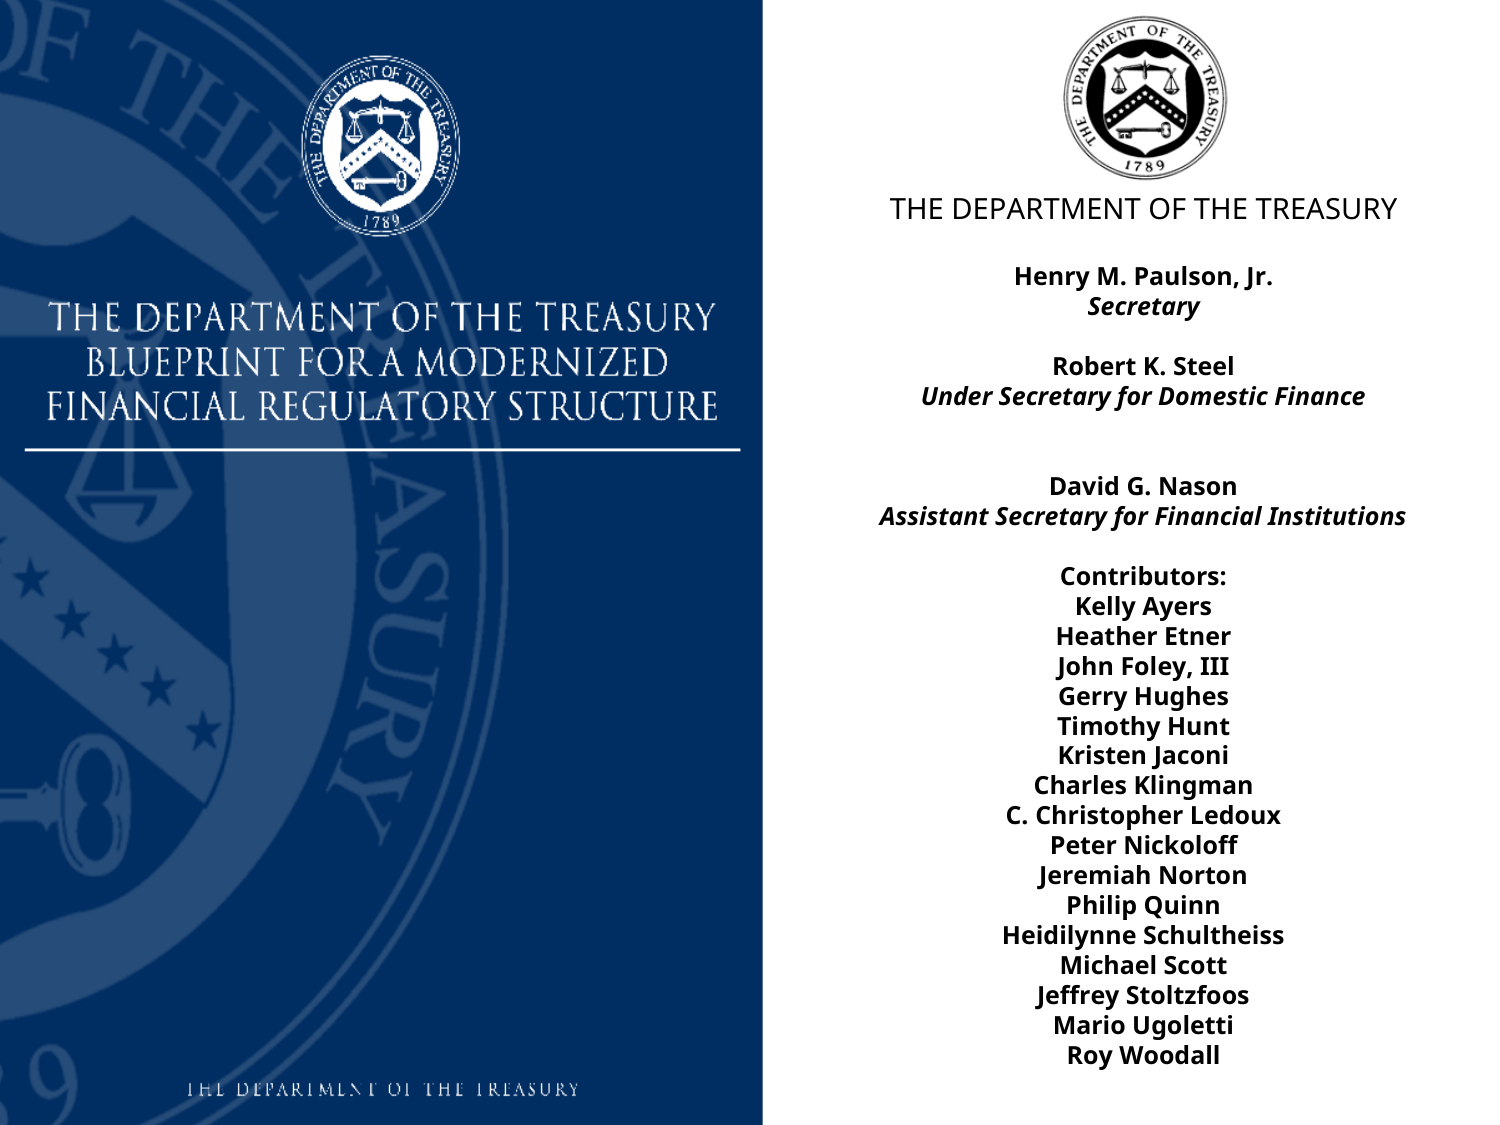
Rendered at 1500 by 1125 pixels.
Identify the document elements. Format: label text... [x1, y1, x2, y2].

picture [1050, 0, 1246, 201]
chart [0, 0, 763, 1125]
text_box THE DEPARTMENT OF THE TREASURY Henry M. Paulson, Jr. Secretary Robert K. Steel Under Secretary for Domestic Finance David G. Nason Assistant Secretary for Financial Institutions Contributors: Kelly Ayers Heather Etner John Foley, III Gerry Hughes Timothy Hunt Kristen Jaconi Charles Klingman C. Christopher Ledoux Peter Nickoloff Jeremiah Norton Philip Quinn Heidilynne Schultheiss Michael Scott Jeffrey Stoltzfoos Mario Ugoletti Roy Woodall [787, 224, 1500, 1125]
